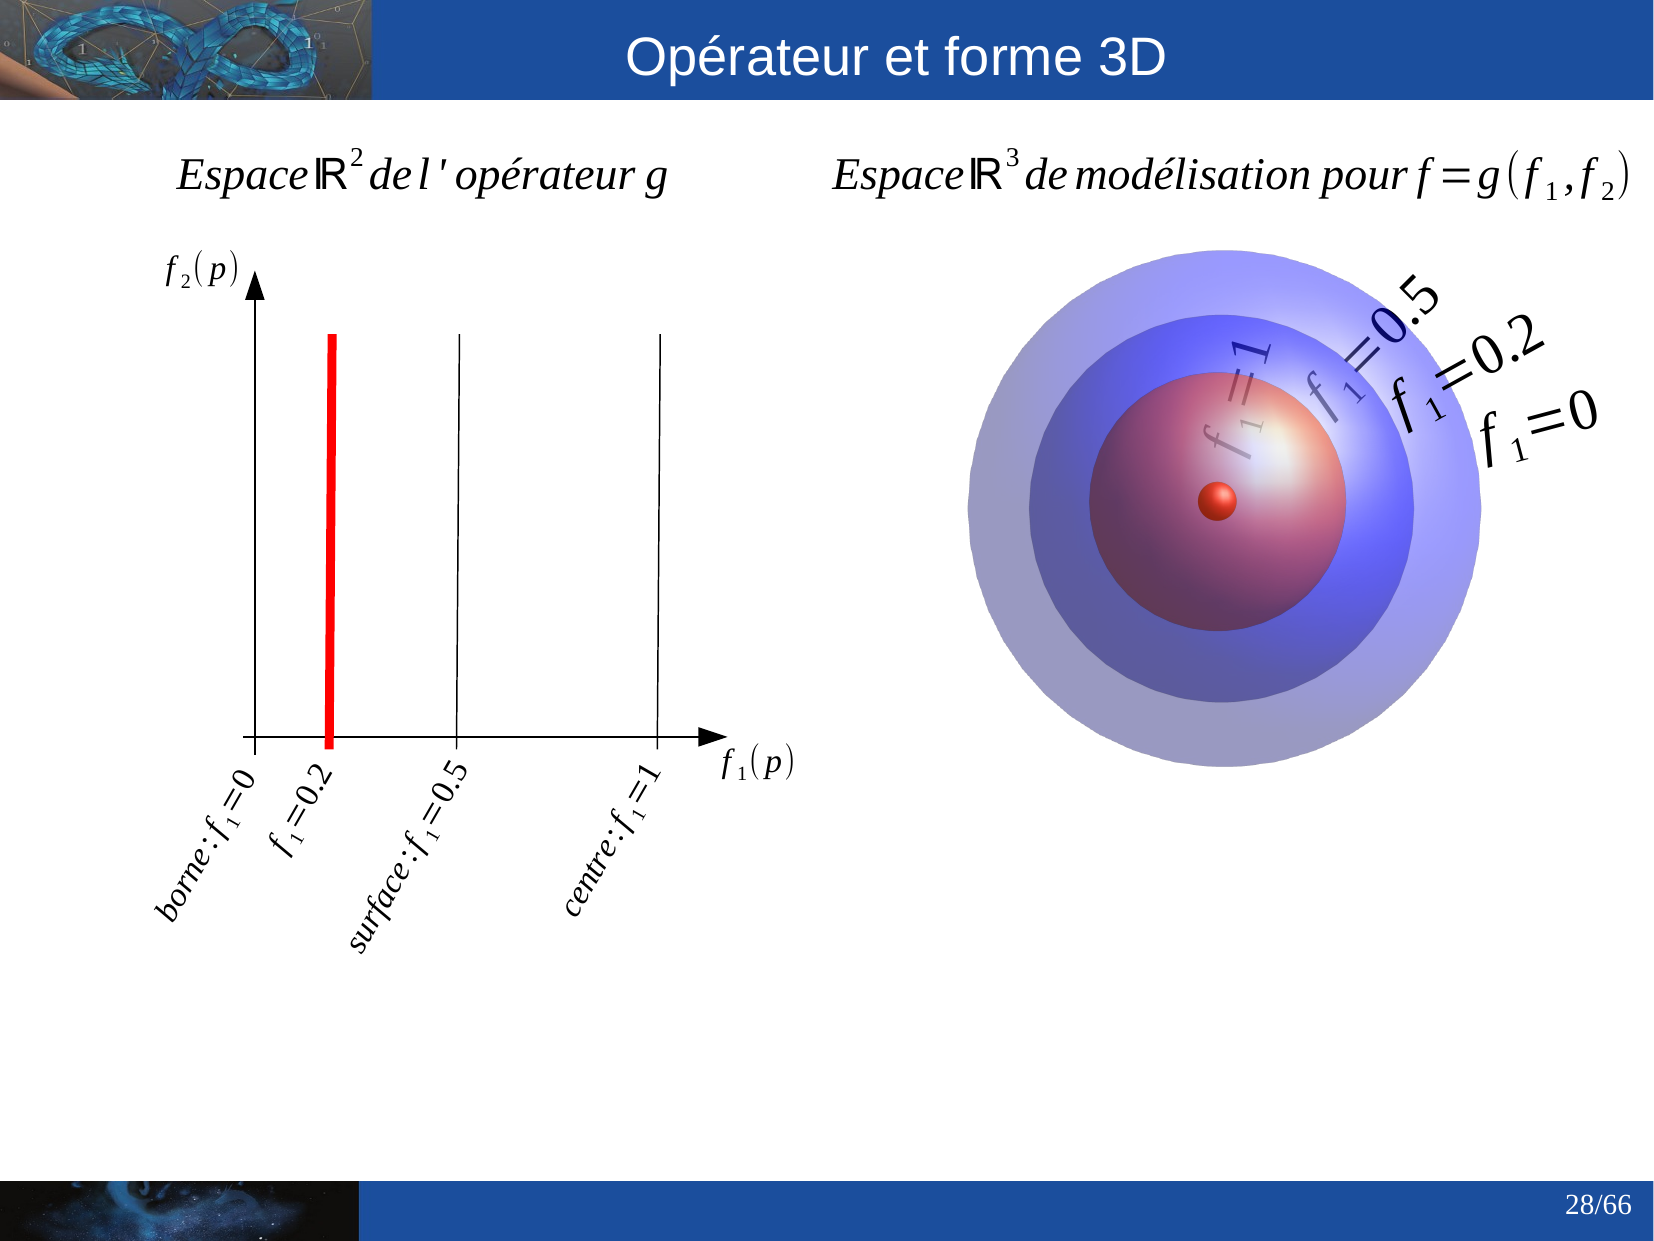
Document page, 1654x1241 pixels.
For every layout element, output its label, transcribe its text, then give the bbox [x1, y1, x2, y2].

title Opérateur et forme 3D [387, 10, 1407, 102]
chart [144, 759, 271, 934]
picture [0, 1181, 1654, 1241]
chart [1371, 295, 1615, 480]
chart [717, 742, 800, 786]
chart [167, 142, 676, 204]
chart [333, 751, 483, 967]
chart [1372, 257, 1464, 347]
chart [548, 752, 676, 930]
picture [0, 0, 1654, 100]
chart [161, 249, 243, 293]
chart [822, 142, 1639, 207]
chart [257, 753, 347, 866]
